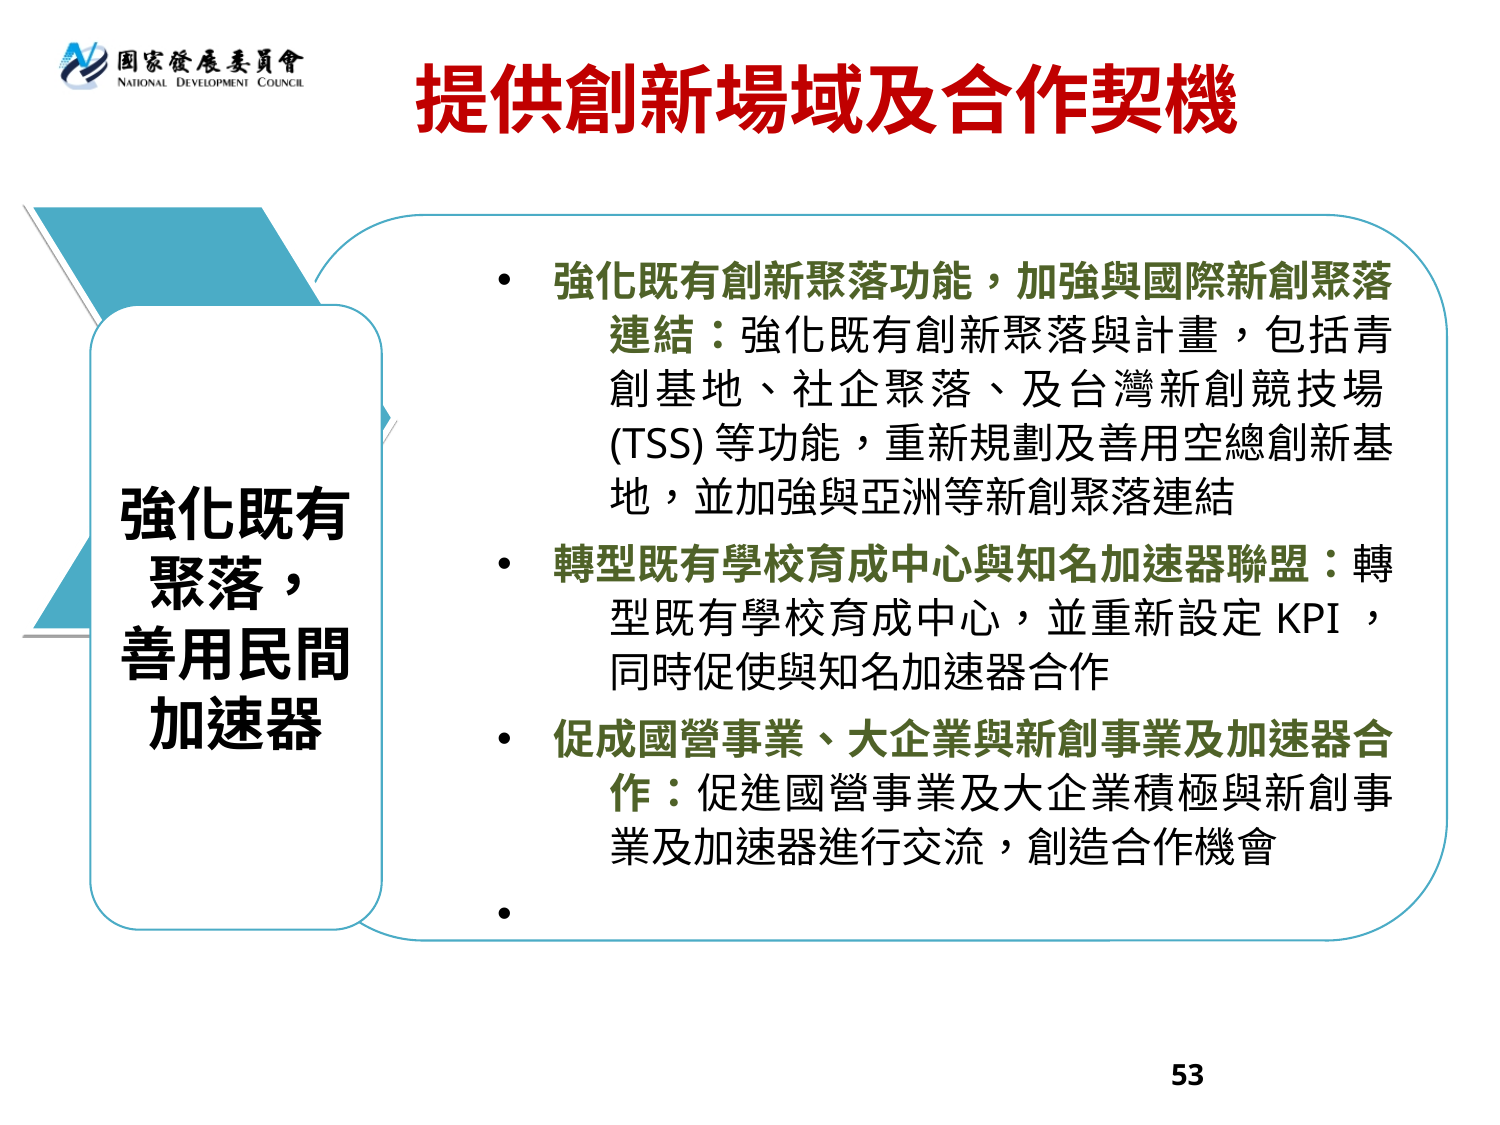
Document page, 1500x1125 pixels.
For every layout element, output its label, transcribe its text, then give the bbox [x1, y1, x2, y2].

text_box [27, 529, 90, 632]
text_box 提供創新場域及合作契機 [100, 19, 1500, 177]
text_box [382, 397, 395, 439]
text_box 強化既有創新聚落功能，加強與國際新創聚落連結：強化既有創新聚落與計畫，包括青創基地、社企聚落、及台灣新創競技場(TSS)等功能，重新規劃及善用空總創新基地，並加強與亞洲等新創聚落連結 轉型既有學校育成中心與知名加速器聯盟：轉型既有學校育成中心，並重新設定KPI，同時促使與知名加速器合作 促成國營事業、大企業與新創事業及加速器合作：促進國營事業及大企業積極與新創事業及加速器進行交流，創造合作機會 [314, 214, 1447, 941]
text_box 強化既有聚落， 善用民間加速器 [90, 304, 382, 930]
text_box [27, 204, 325, 323]
text_box 53 [1156, 1045, 1500, 1106]
